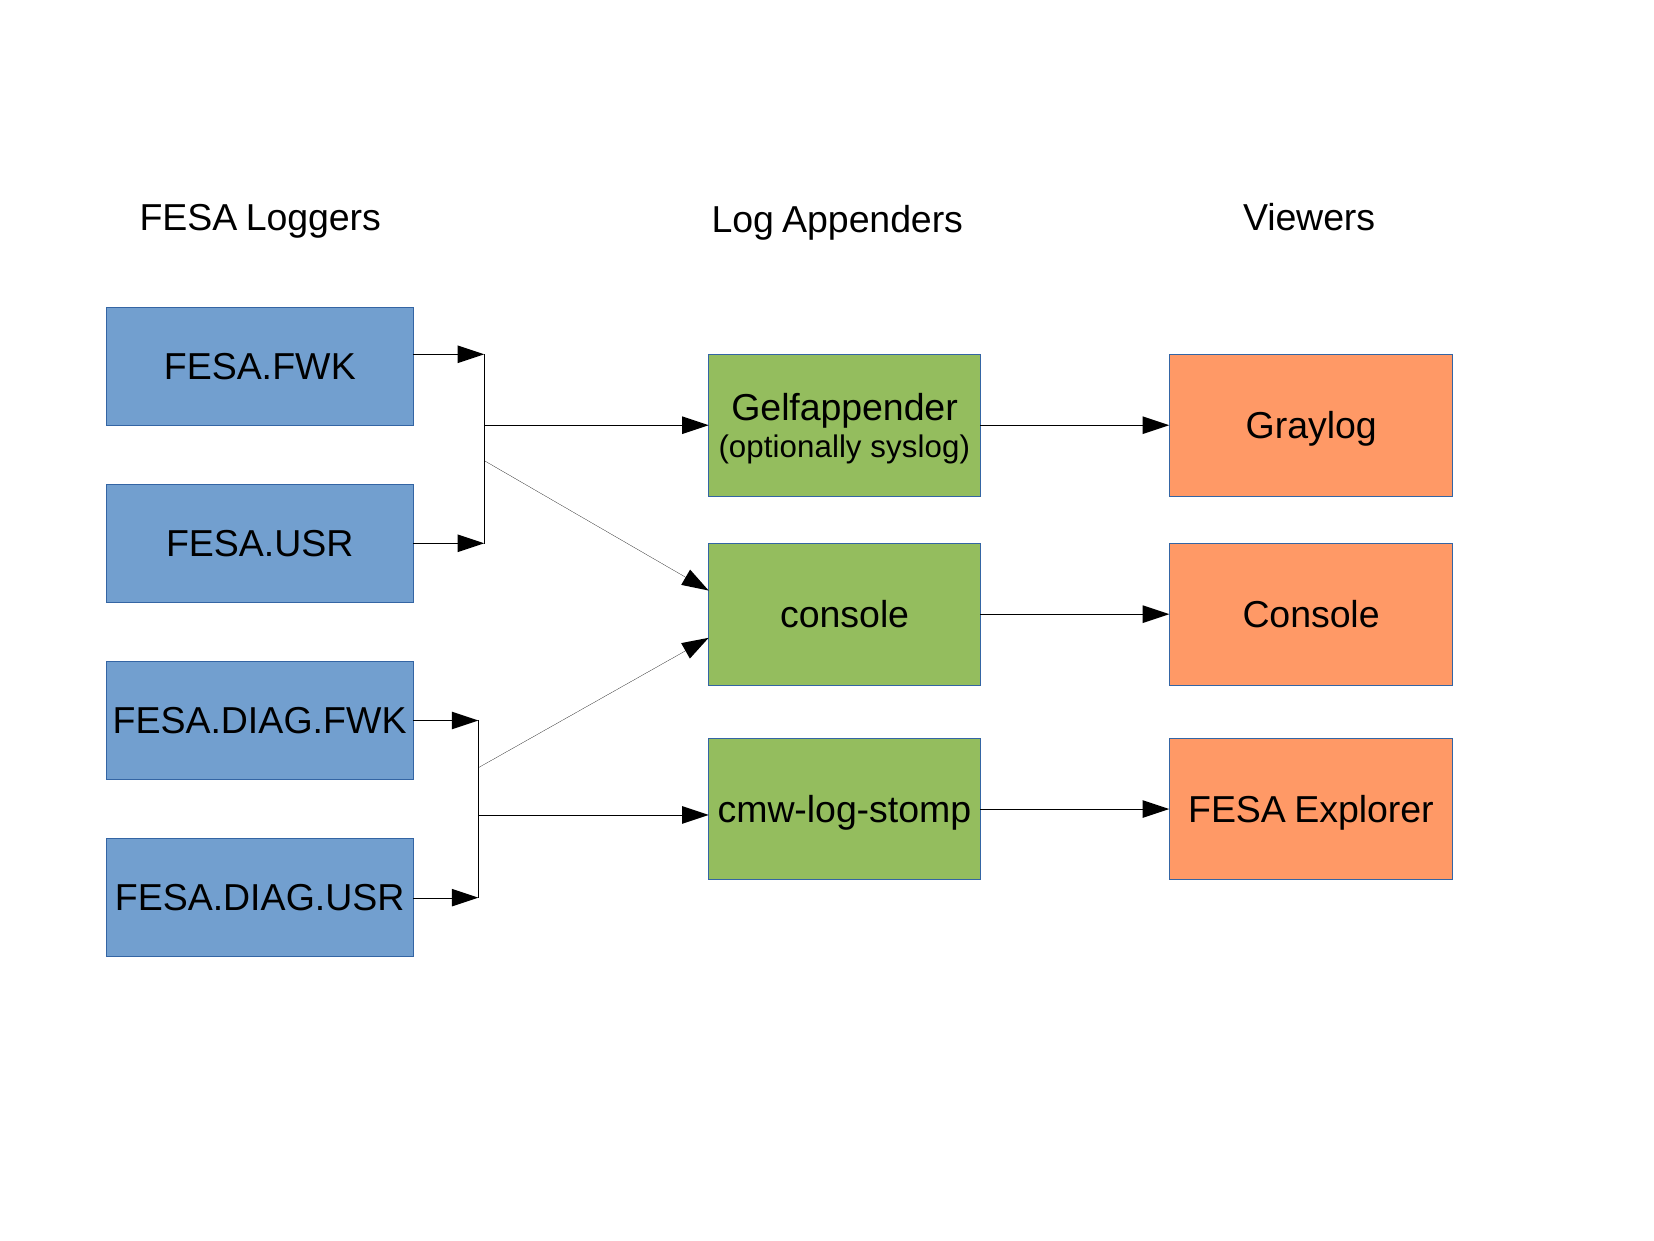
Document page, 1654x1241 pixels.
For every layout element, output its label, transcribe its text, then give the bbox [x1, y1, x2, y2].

text_box FESA Loggers [124, 188, 396, 246]
text_box FESA.FWK [106, 307, 414, 426]
text_box Gelfappender (optionally syslog) [708, 354, 981, 497]
text_box Viewers [1228, 188, 1391, 246]
text_box Console [1169, 543, 1453, 686]
text_box Graylog [1169, 354, 1453, 497]
text_box FESA.DIAG.USR [106, 838, 414, 957]
text_box FESA Explorer [1169, 738, 1453, 880]
text_box Log Appenders [696, 191, 978, 249]
text_box FESA.USR [106, 484, 414, 603]
text_box cmw-log-stomp [708, 738, 981, 880]
text_box FESA.DIAG.FWK [106, 661, 414, 780]
text_box console [708, 543, 981, 686]
